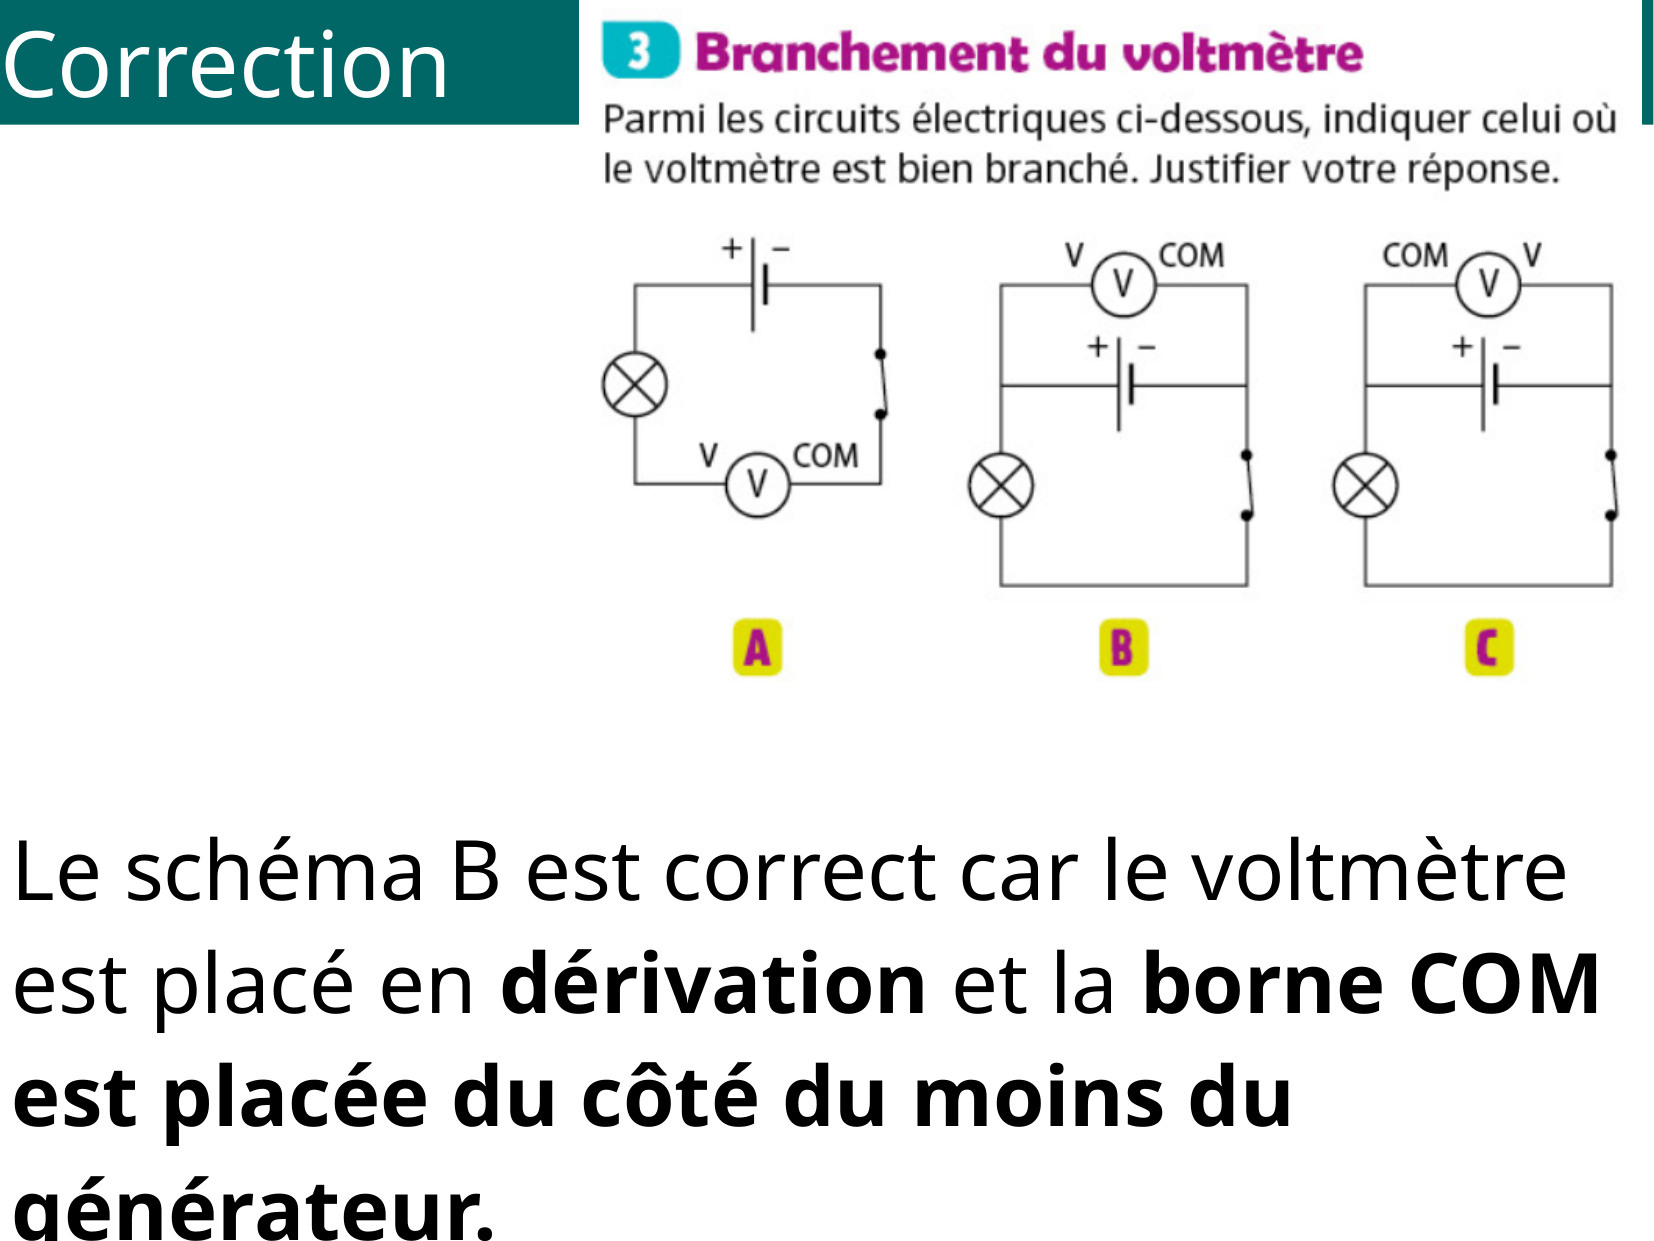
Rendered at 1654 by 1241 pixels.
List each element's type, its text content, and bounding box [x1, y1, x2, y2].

subtitle Le schéma B est correct car le voltmètre est placé en dérivation et la borne COM est placée du côté du moins du générateur. [11, 129, 1642, 1229]
title Correction [1642, 4, 1654, 120]
picture [579, 0, 1642, 696]
title Correction [0, 4, 579, 120]
